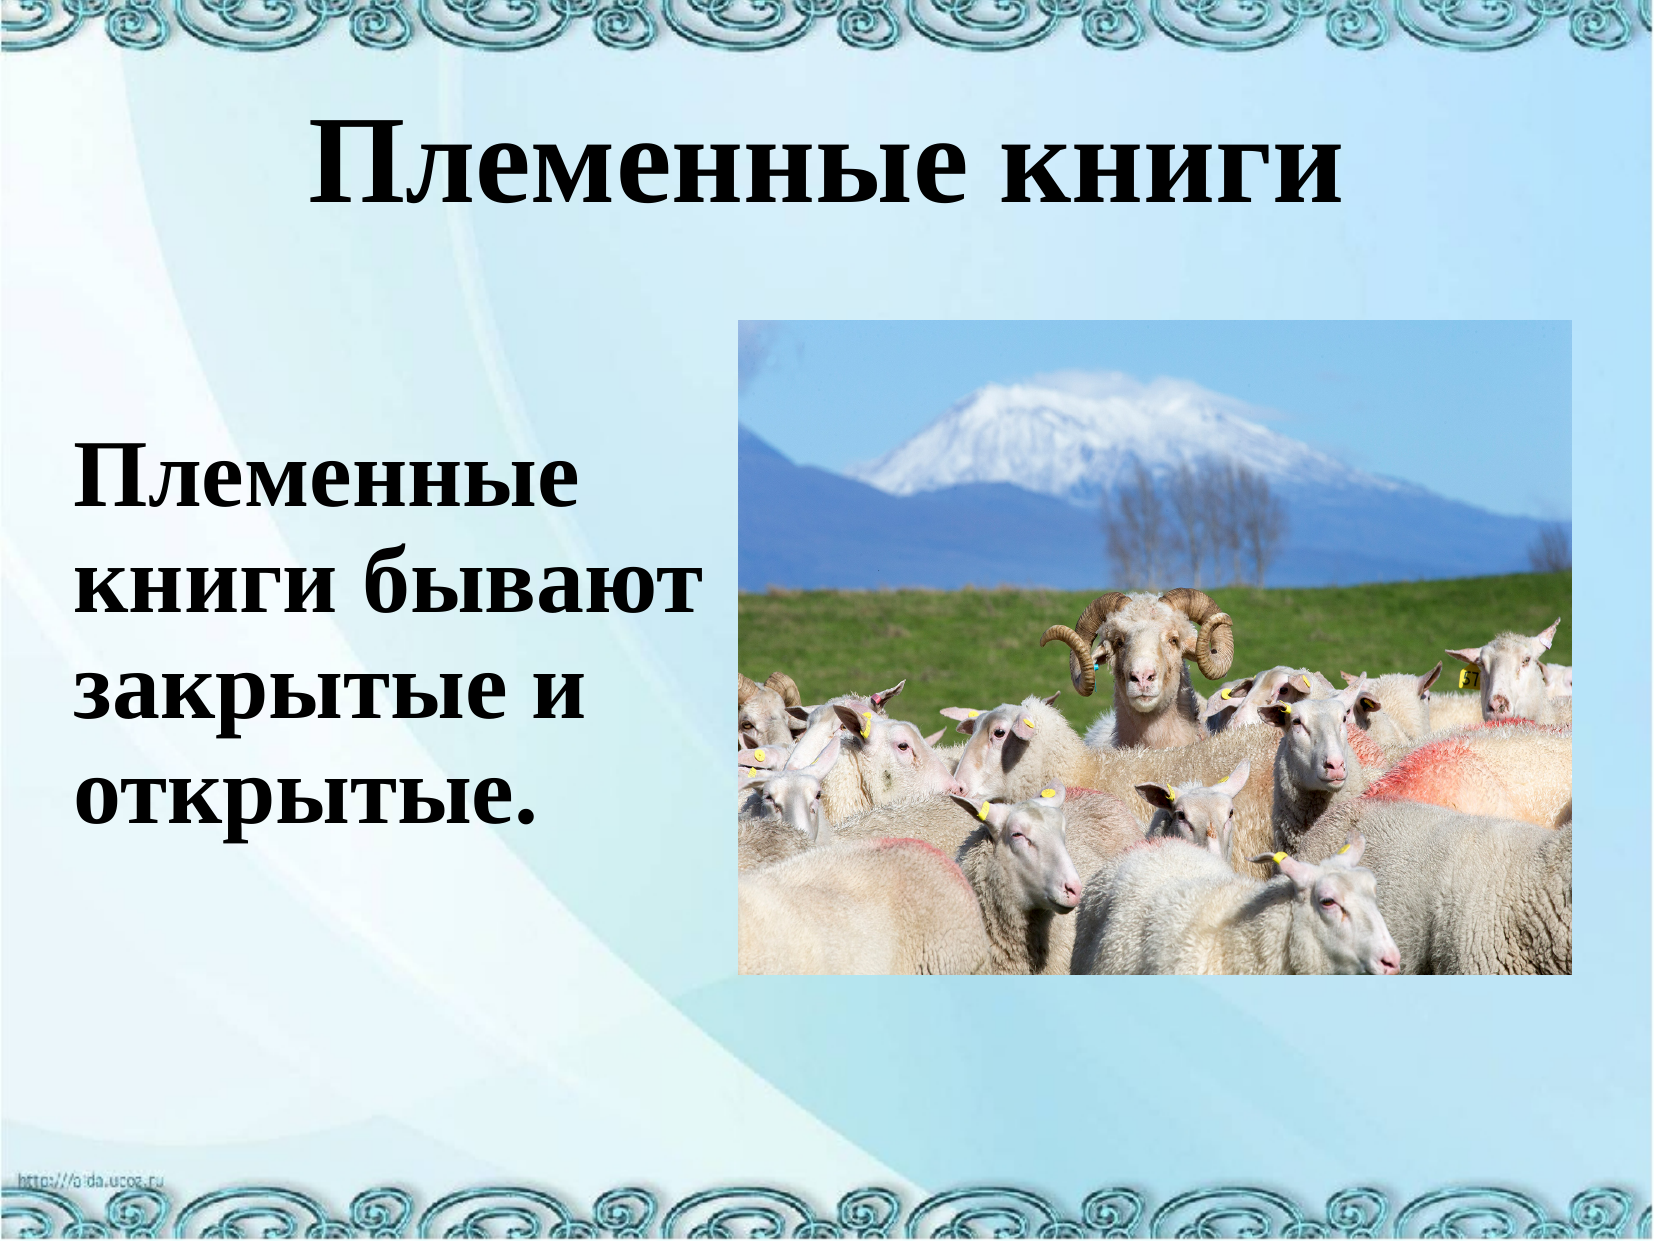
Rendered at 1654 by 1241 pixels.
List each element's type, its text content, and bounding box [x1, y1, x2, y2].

picture [738, 320, 1572, 975]
text_box Племенные книги бывают закрытые и открытые. [59, 413, 739, 1152]
title Племенные книги [82, 49, 1571, 257]
